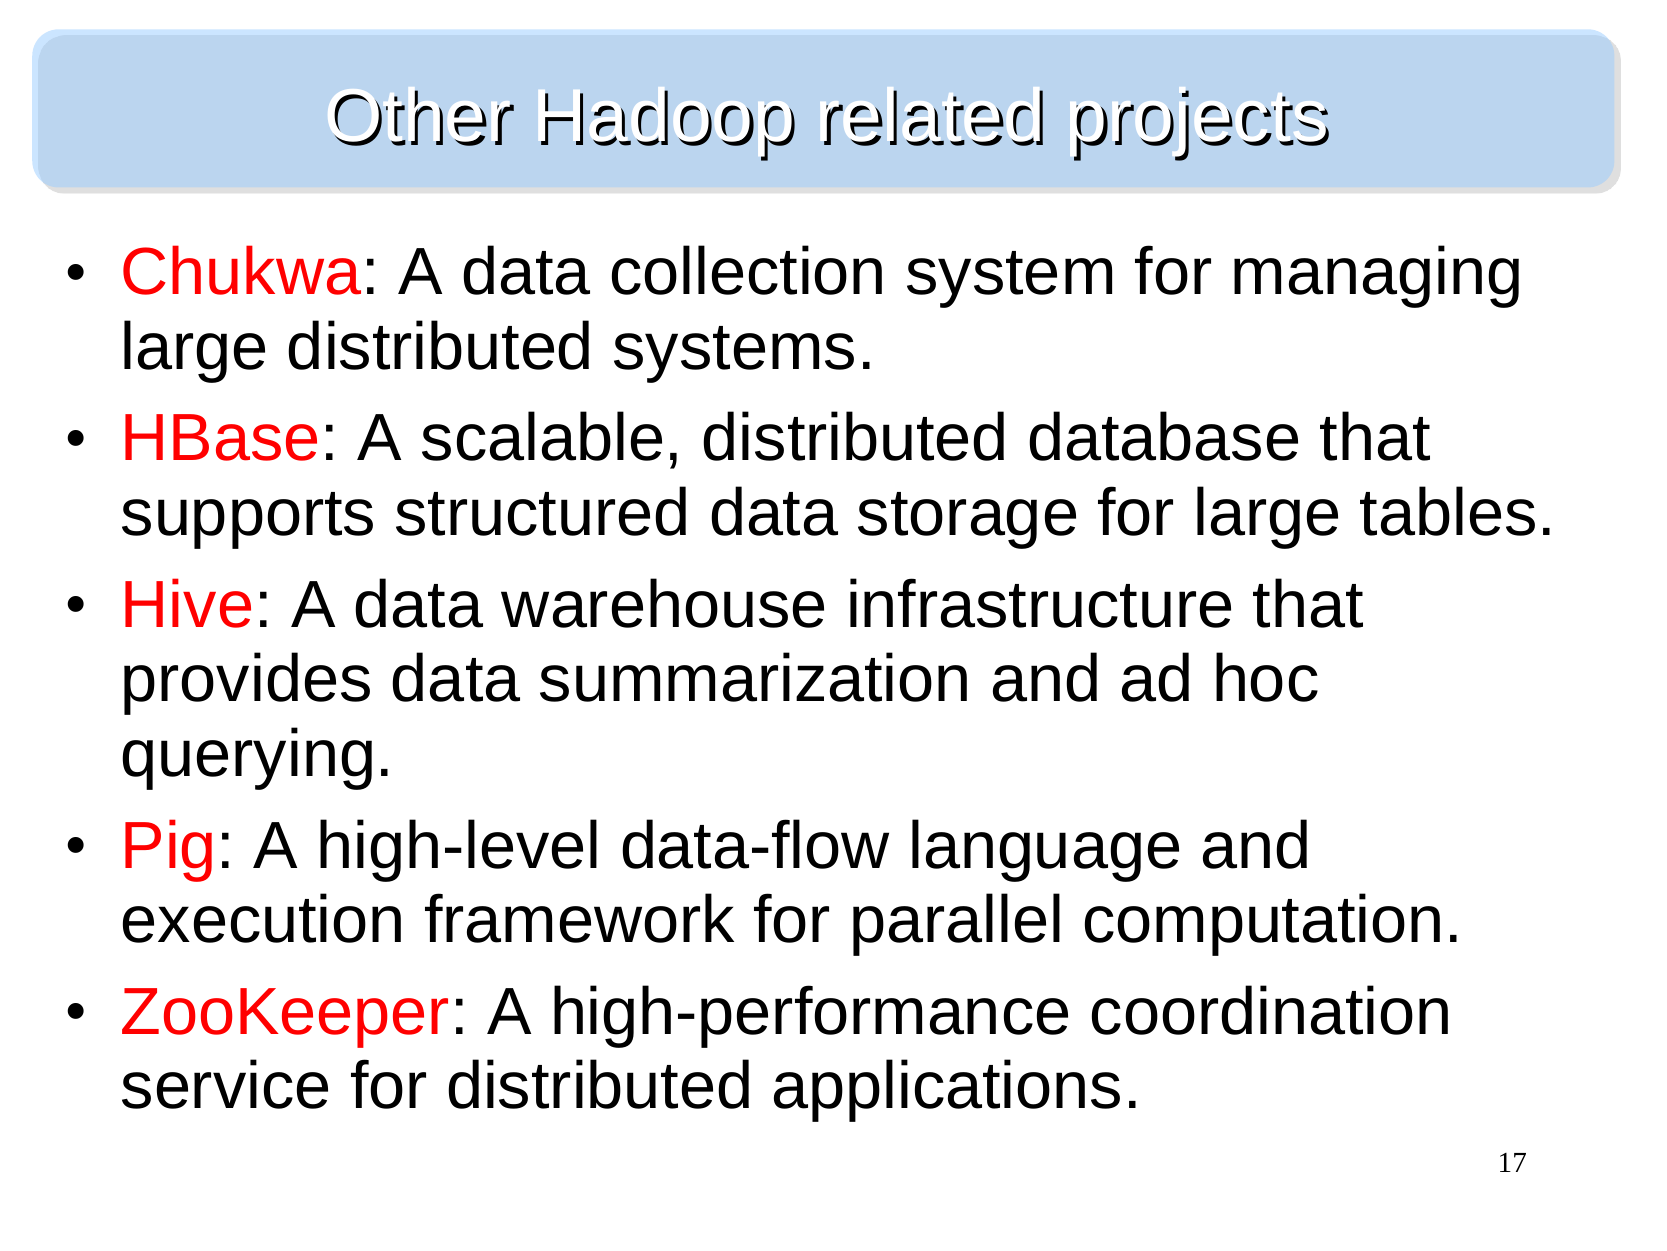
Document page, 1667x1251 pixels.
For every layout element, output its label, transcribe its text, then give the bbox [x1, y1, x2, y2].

list Chukwa: A data collection system for managing large distributed systems. HBase: A scalable, distributed database that supports structured data storage for large tables. Hive: A data warehouse infrastructure that provides data summarization and ad hoc querying. Pig: A high-level data-flow language and execution framework for parallel computation. ZooKeeper: A high-performance coordination service for distributed applications. [64, 234, 1600, 1124]
title Other Hadoop related projects [123, 20, 1530, 211]
text_box [1530, 29, 1615, 188]
text_box [32, 29, 123, 188]
